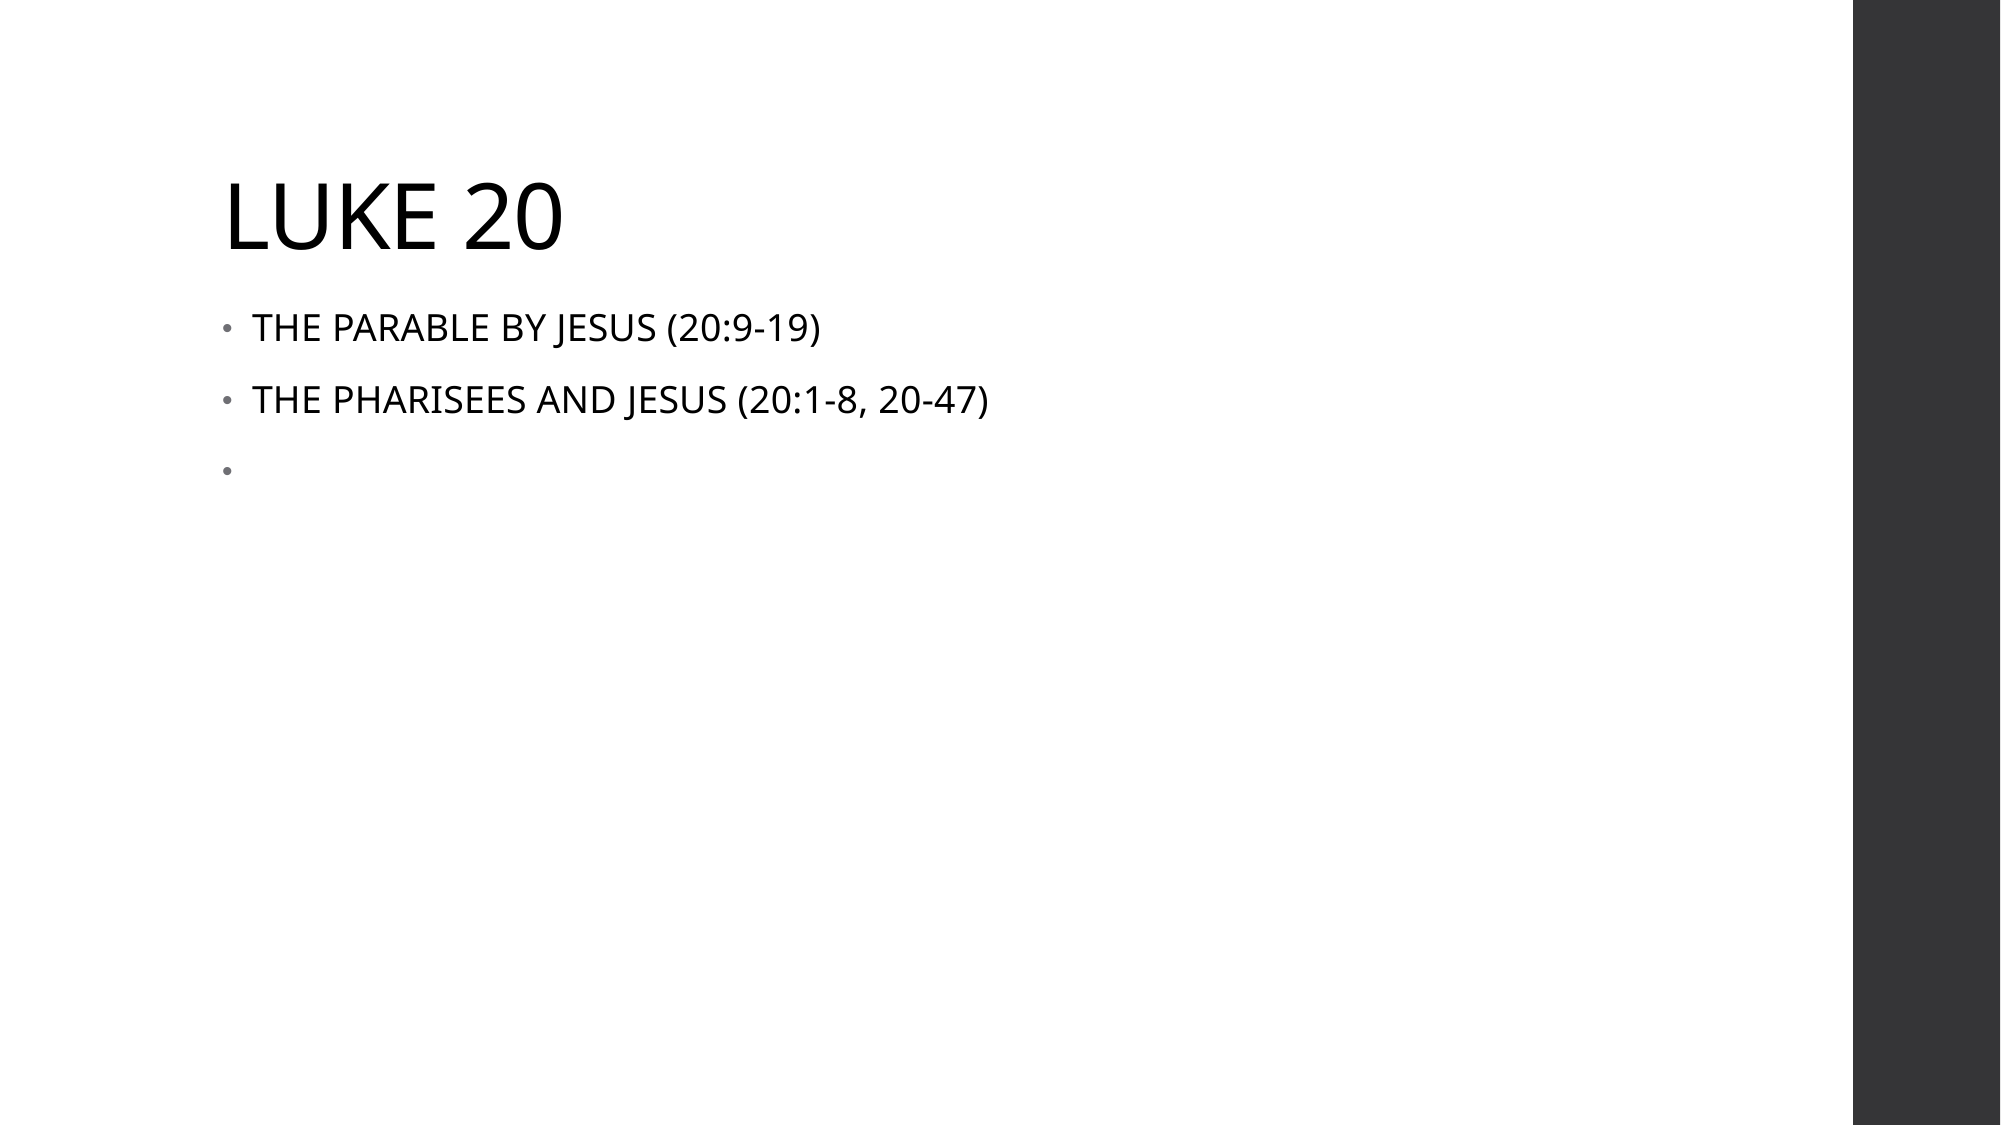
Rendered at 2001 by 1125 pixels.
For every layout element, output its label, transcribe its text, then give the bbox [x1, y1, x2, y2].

list THE PARABLE BY JESUS (20:9-19) THE PHARISEES AND JESUS (20:1-8, 20-47) [206, 299, 1617, 1014]
title LUKE 20 [206, 60, 1797, 278]
